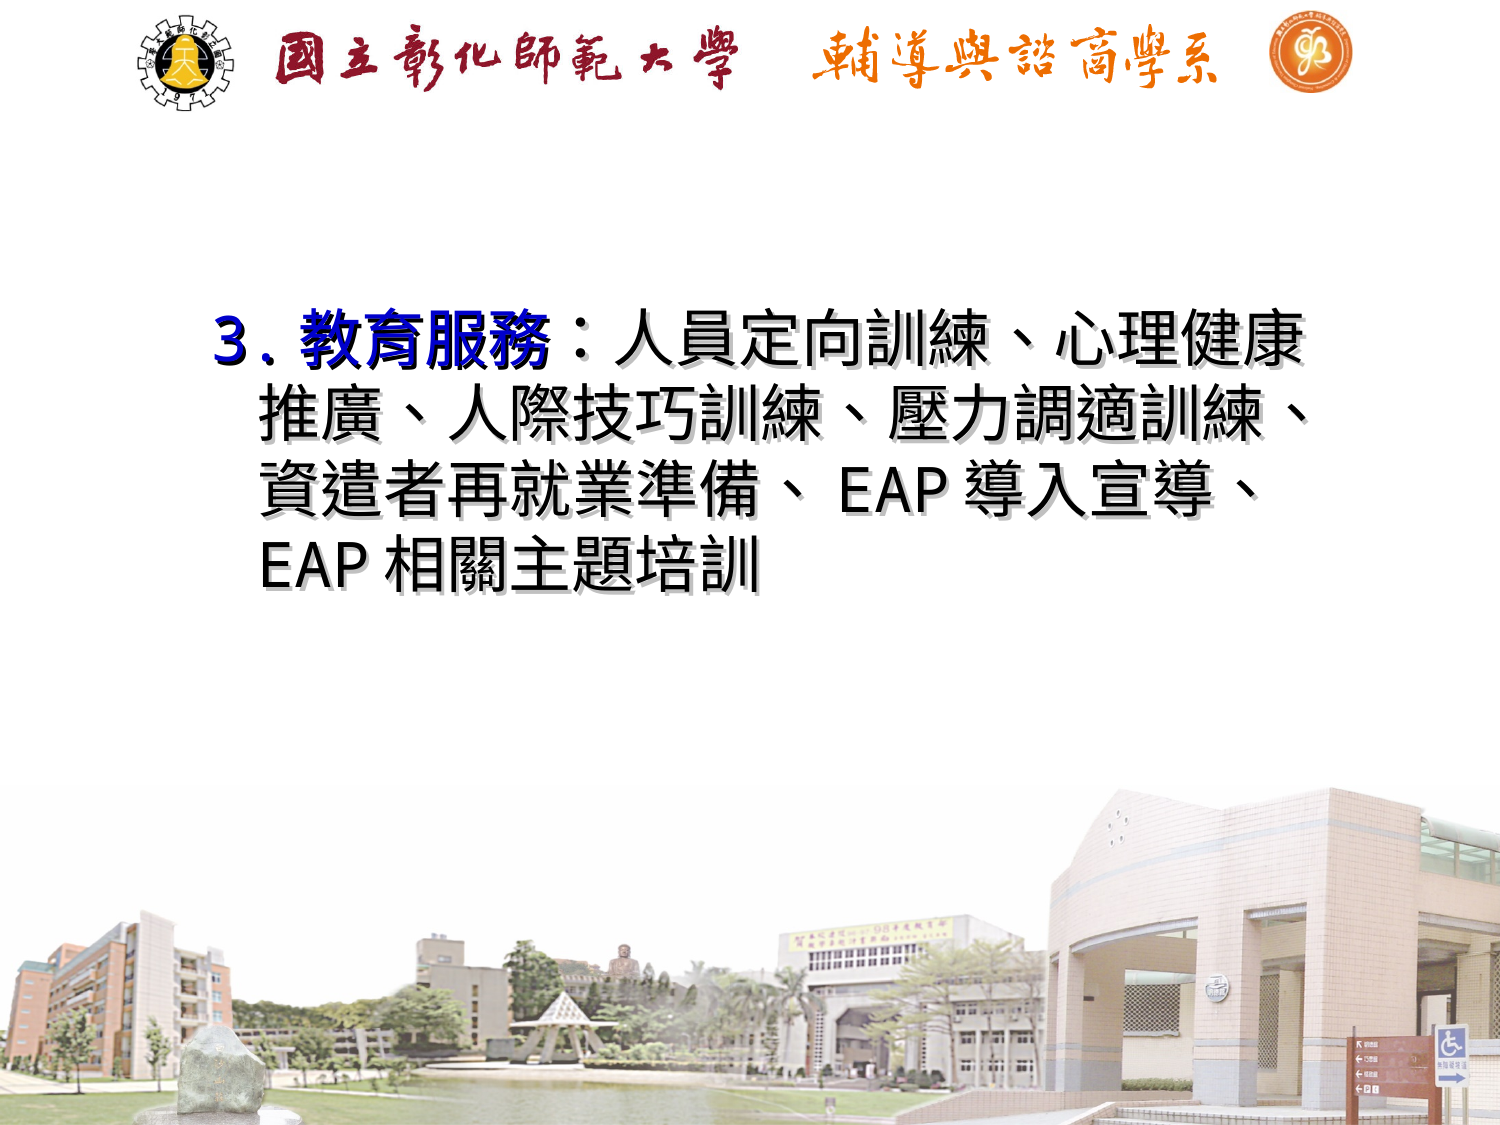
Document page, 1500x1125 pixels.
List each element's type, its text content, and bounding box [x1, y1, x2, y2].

list 3.教育服務：人員定向訓練、心理健康推廣、人際技巧訓練、壓力調適訓練、資遣者再就業準備、EAP導入宣導、EAP相關主題培訓 [147, 290, 1329, 693]
